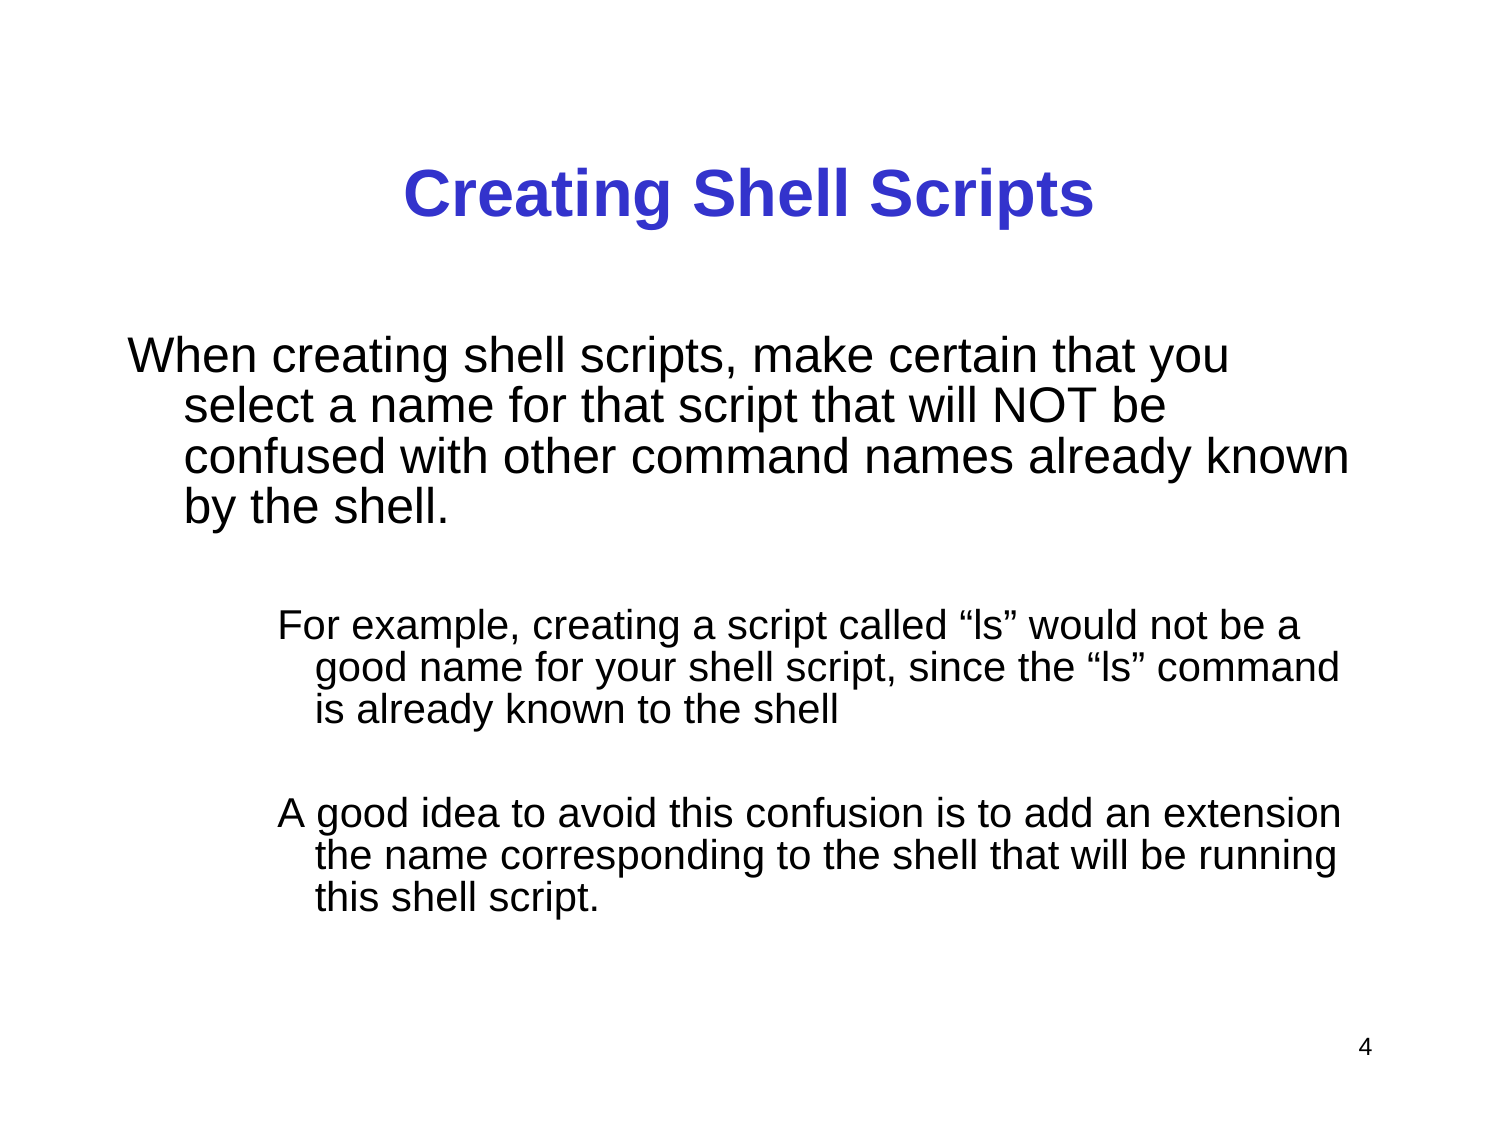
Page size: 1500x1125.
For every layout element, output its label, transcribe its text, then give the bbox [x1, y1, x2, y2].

list When creating shell scripts, make certain that you select a name for that script that will NOT be confused with other command names already known by the shell. For example, creating a script called “ls” would not be a good name for your shell script, since the “ls” command is already known to the shell A good idea to avoid this confusion is to add an extension the name corresponding to the shell that will be running this shell script. [112, 324, 1388, 1001]
title Creating Shell Scripts [112, 99, 1388, 288]
